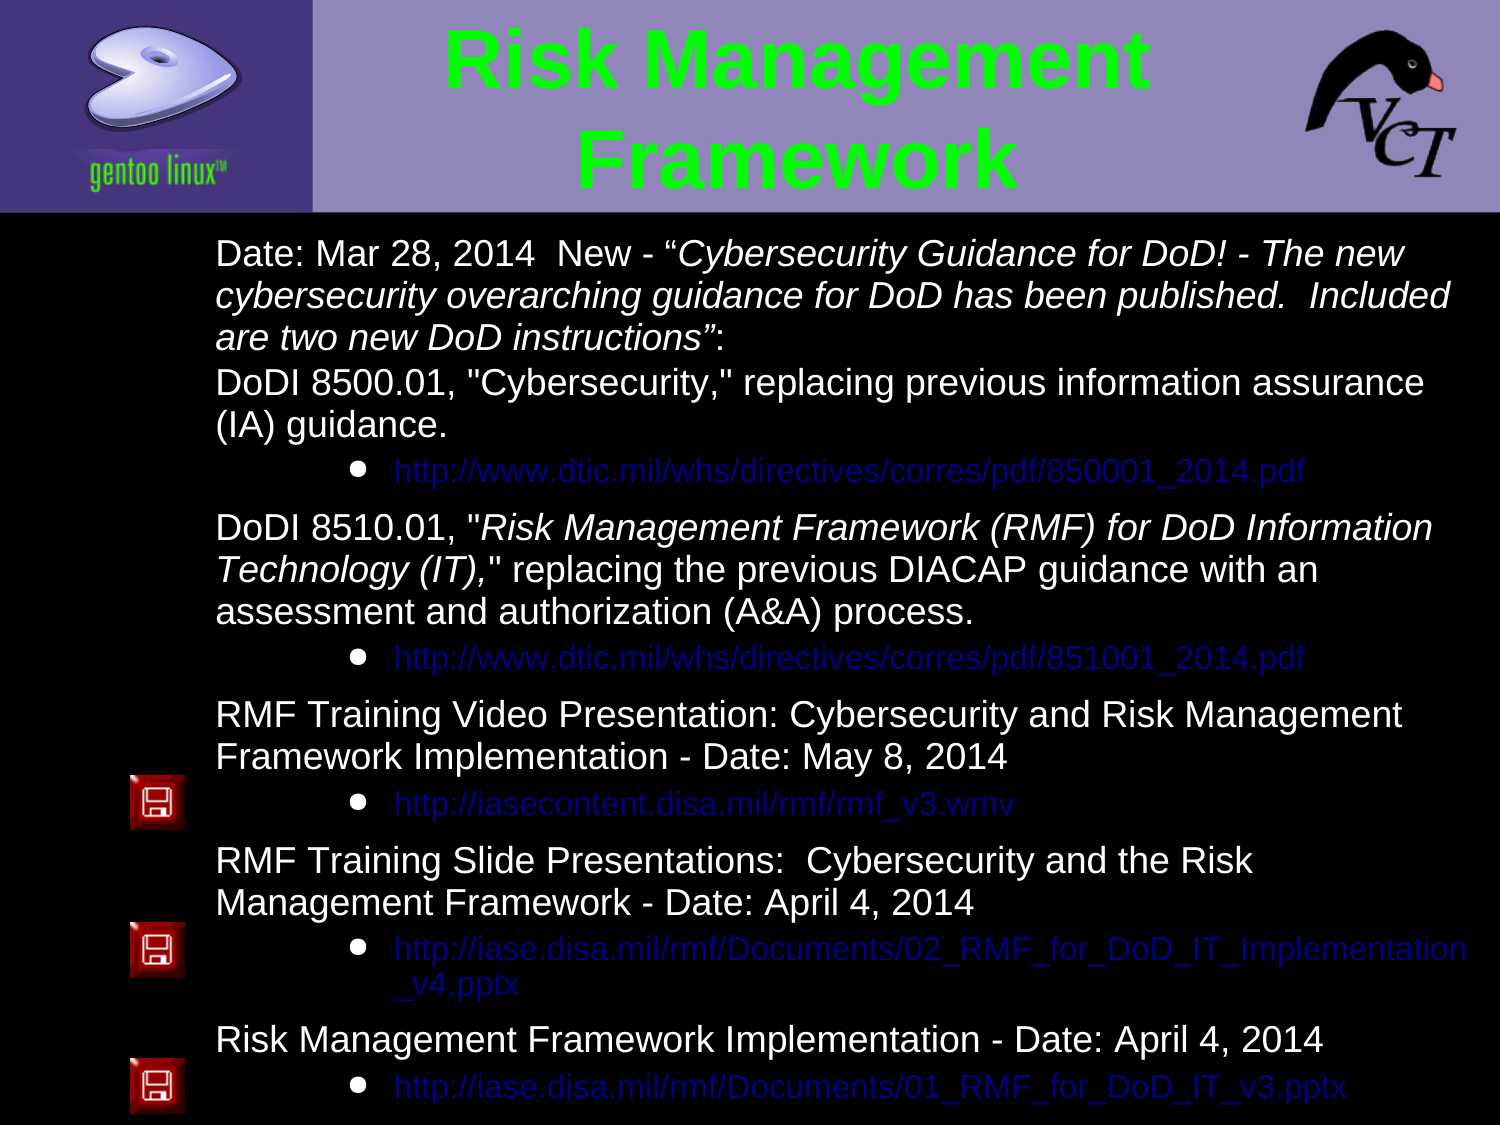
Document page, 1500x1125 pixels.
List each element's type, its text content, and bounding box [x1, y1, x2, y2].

title Risk Management Framework [324, 6, 1271, 206]
picture [130, 1058, 185, 1114]
picture [130, 775, 185, 830]
picture [1292, 21, 1471, 189]
list Date: Mar 28, 2014 New - “Cybersecurity Guidance for DoD! - The new cybersecurity overarching guidance for DoD has been published. Included are two new DoD instructions”: DoDI 8500.01, "Cybersecurity," replacing previous information assurance (IA) guidance. http://www.dtic.mil/whs/directives/corres/pdf/850001_2014.pdf DoDI 8510.01, "Risk Management Framework (RMF) for DoD Information Technology (IT)," replacing the previous DIACAP guidance with an assessment and authorization (A&A) process. http://www.dtic.mil/whs/directives/corres/pdf/851001_2014.pdf RMF Training Video Presentation: Cybersecurity and Risk Management Framework Implementation - Date: May 8, 2014 http://iasecontent.disa.mil/rmf/rmf_v3.wmv RMF Training Slide Presentations: Cybersecurity and the Risk Management Framework - Date: April 4, 2014 http://iase.disa.mil/rmf/Documents/02_RMF_for_DoD_IT_Implementation_v4.pptx Risk Management Framework Implementation - Date: April 4, 2014 http://iase.disa.mil/rmf/Documents/01_RMF_for_DoD_IT_v3.pptx [150, 232, 1483, 1093]
picture [130, 922, 185, 978]
picture [0, 149, 300, 195]
